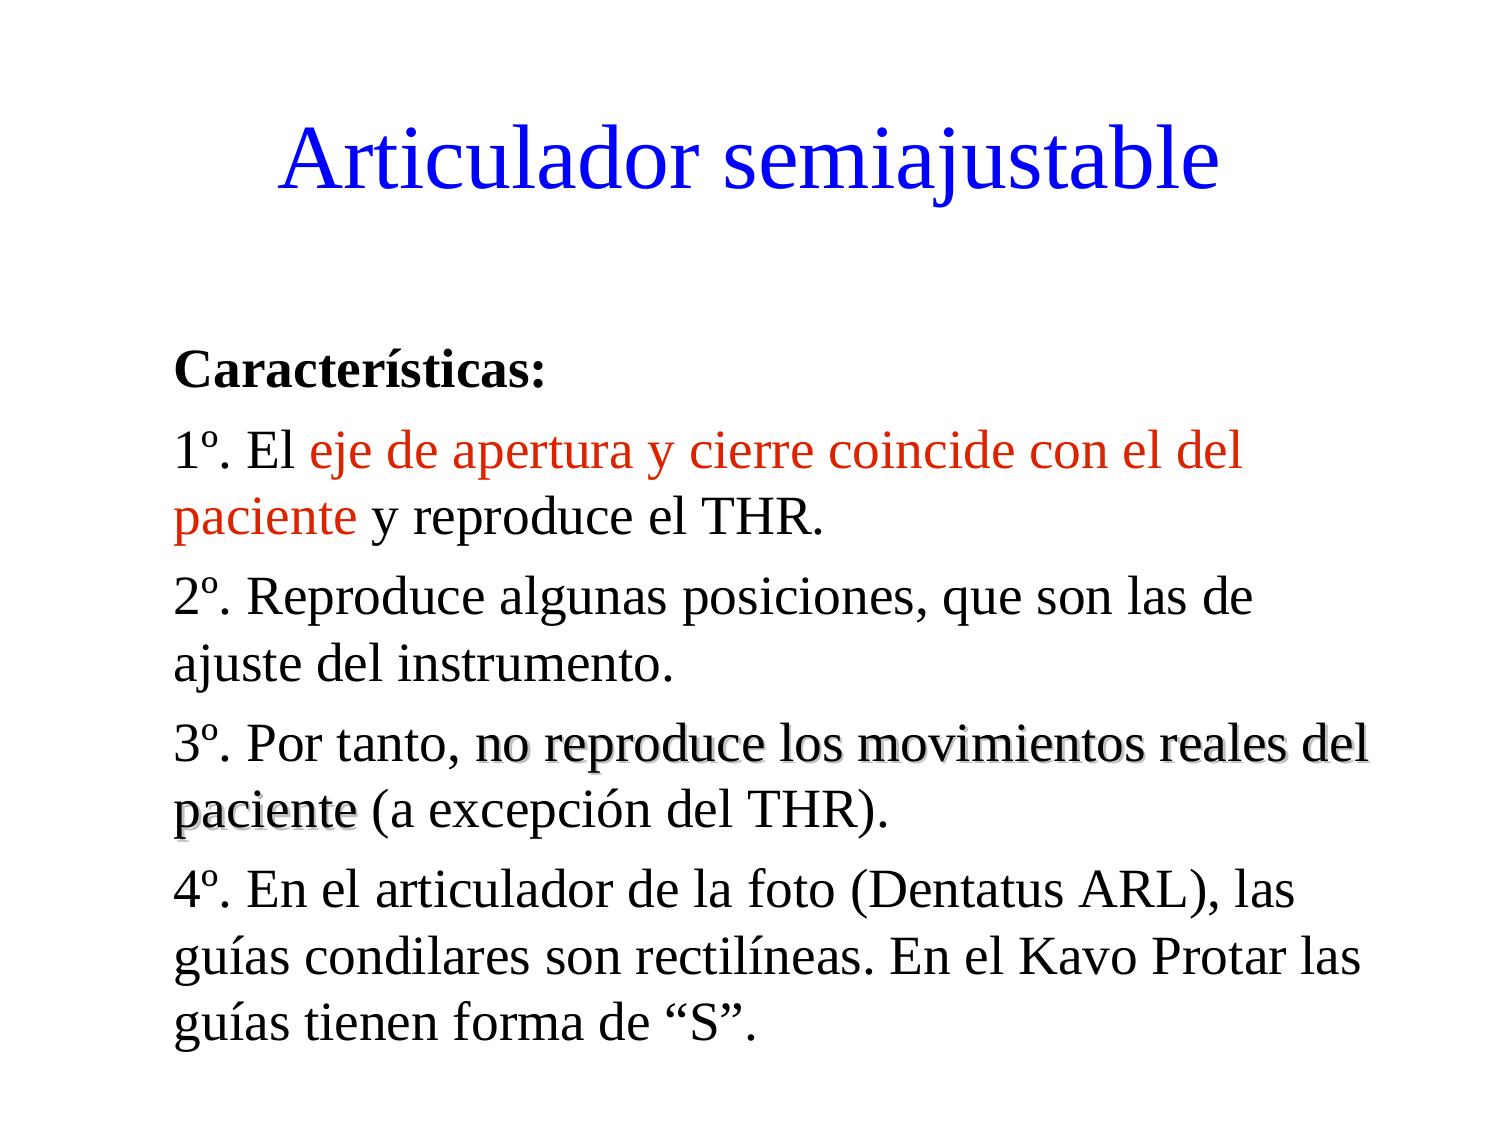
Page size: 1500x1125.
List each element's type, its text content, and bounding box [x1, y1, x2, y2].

list Características: 1º. El eje de apertura y cierre coincide con el del paciente y reproduce el THR. 2º. Reproduce algunas posiciones, que son las de ajuste del instrumento. 3º. Por tanto, no reproduce los movimientos reales del paciente (a excepción del THR). 4º. En el articulador de la foto (Dentatus ARL), las guías condilares son rectilíneas. En el Kavo Protar las guías tienen forma de “S”. [112, 324, 1388, 1068]
title Articulador semiajustable [112, 68, 1388, 237]
